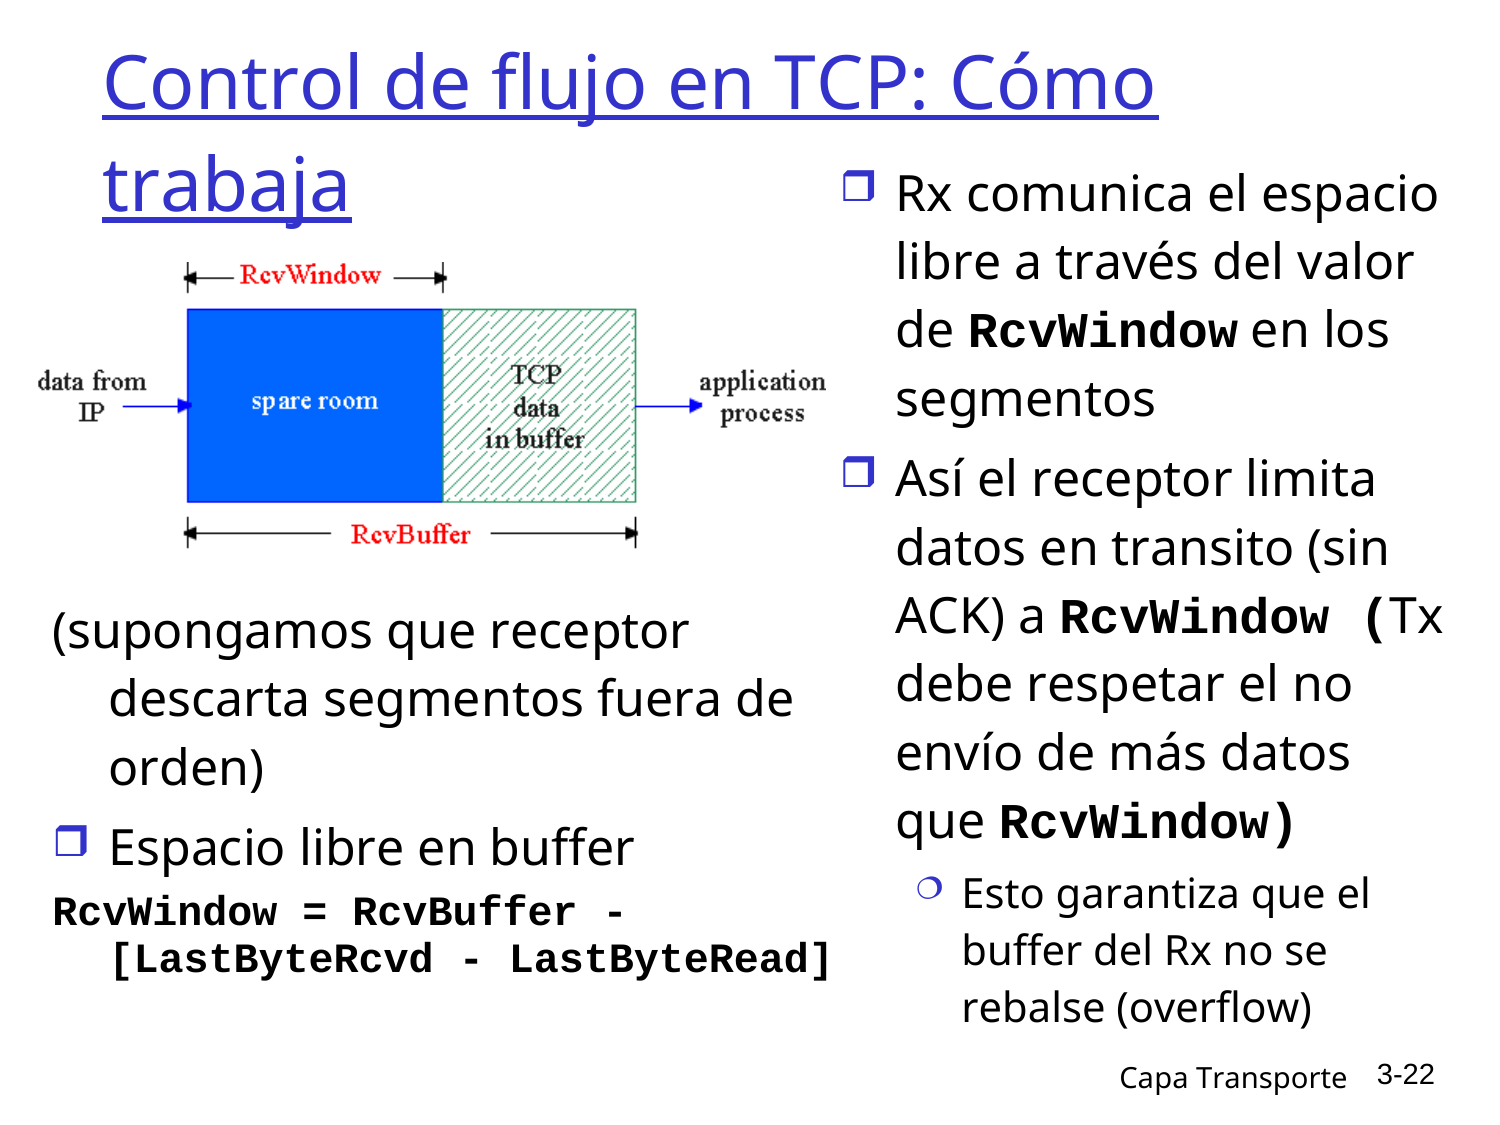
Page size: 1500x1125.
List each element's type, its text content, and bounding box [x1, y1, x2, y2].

list (supongamos que receptor descarta segmentos fuera de orden) Espacio libre en buffer RcvWindow = RcvBuffer -[LastByteRcvd - LastByteRead] [37, 587, 863, 1075]
picture [37, 262, 826, 550]
title Control de flujo en TCP: Cómo trabaja [87, 36, 1363, 227]
list Rx comunica el espacio libre a través del valor de RcvWindow en los segmentos Así el receptor limita datos en transito (sin ACK) a RcvWindow (Tx debe respetar el no envío de más datos que RcvWindow) Esto garantiza que el buffer del Rx no se rebalse (overflow) [824, 149, 1463, 1041]
